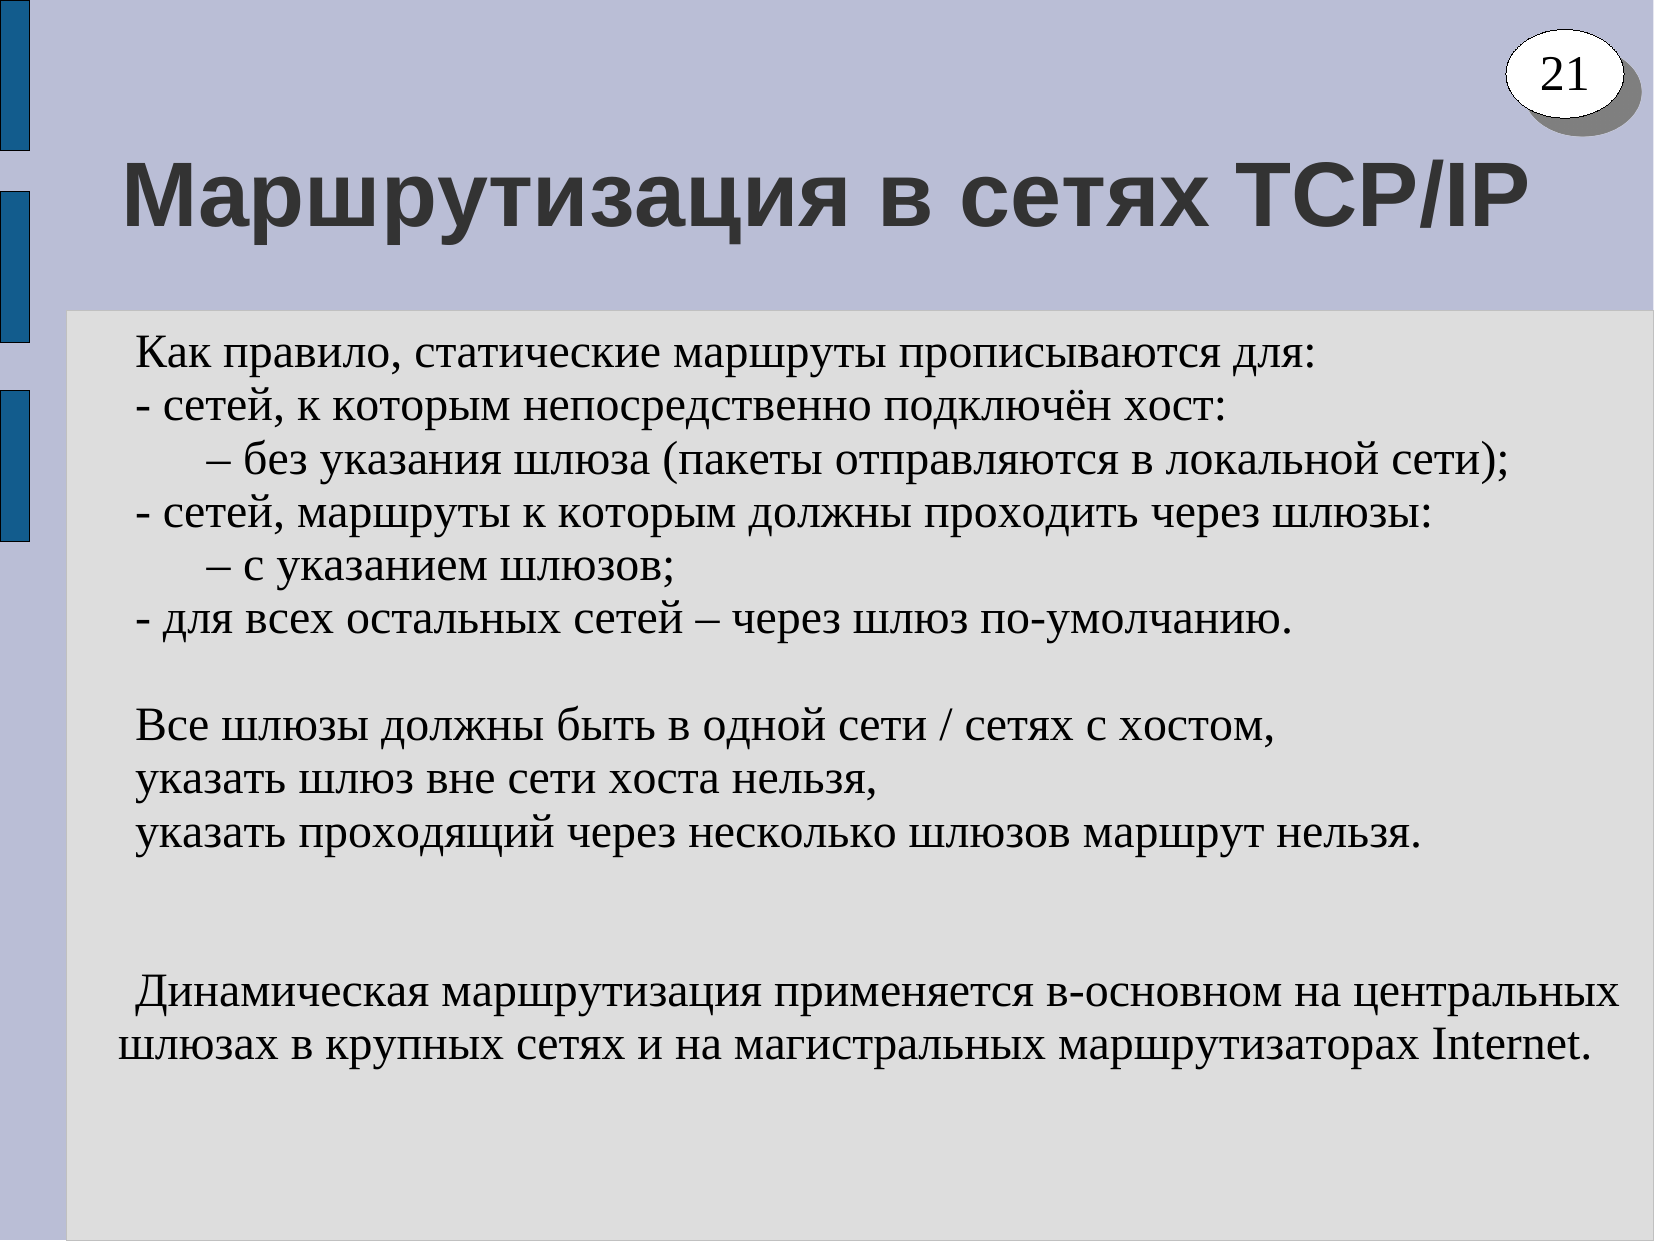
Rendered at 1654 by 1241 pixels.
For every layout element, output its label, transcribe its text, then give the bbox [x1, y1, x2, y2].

text_box Как правило, статические маршруты прописываются для: - сетей, к которым непосредственно подключён хост: – без указания шлюза (пакеты отправляются в локальной сети); - сетей, маршруты к которым должны проходить через шлюзы: – с указанием шлюзов; - для всех остальных сетей – через шлюз по-умолчанию. Все шлюзы должны быть в одной сети / сетях с хостом, указать шлюз вне сети хоста нельзя, указать проходящий через несколько шлюзов маршрут нельзя. Динамическая маршрутизация применяется в-основном на центральных шлюзах в крупных сетях и на магистральных маршрутизаторах Internet. [118, 324, 1625, 1141]
title Маршрутизация в сетях TCP/IP [121, 91, 1534, 299]
text_box 21 [1505, 29, 1625, 119]
